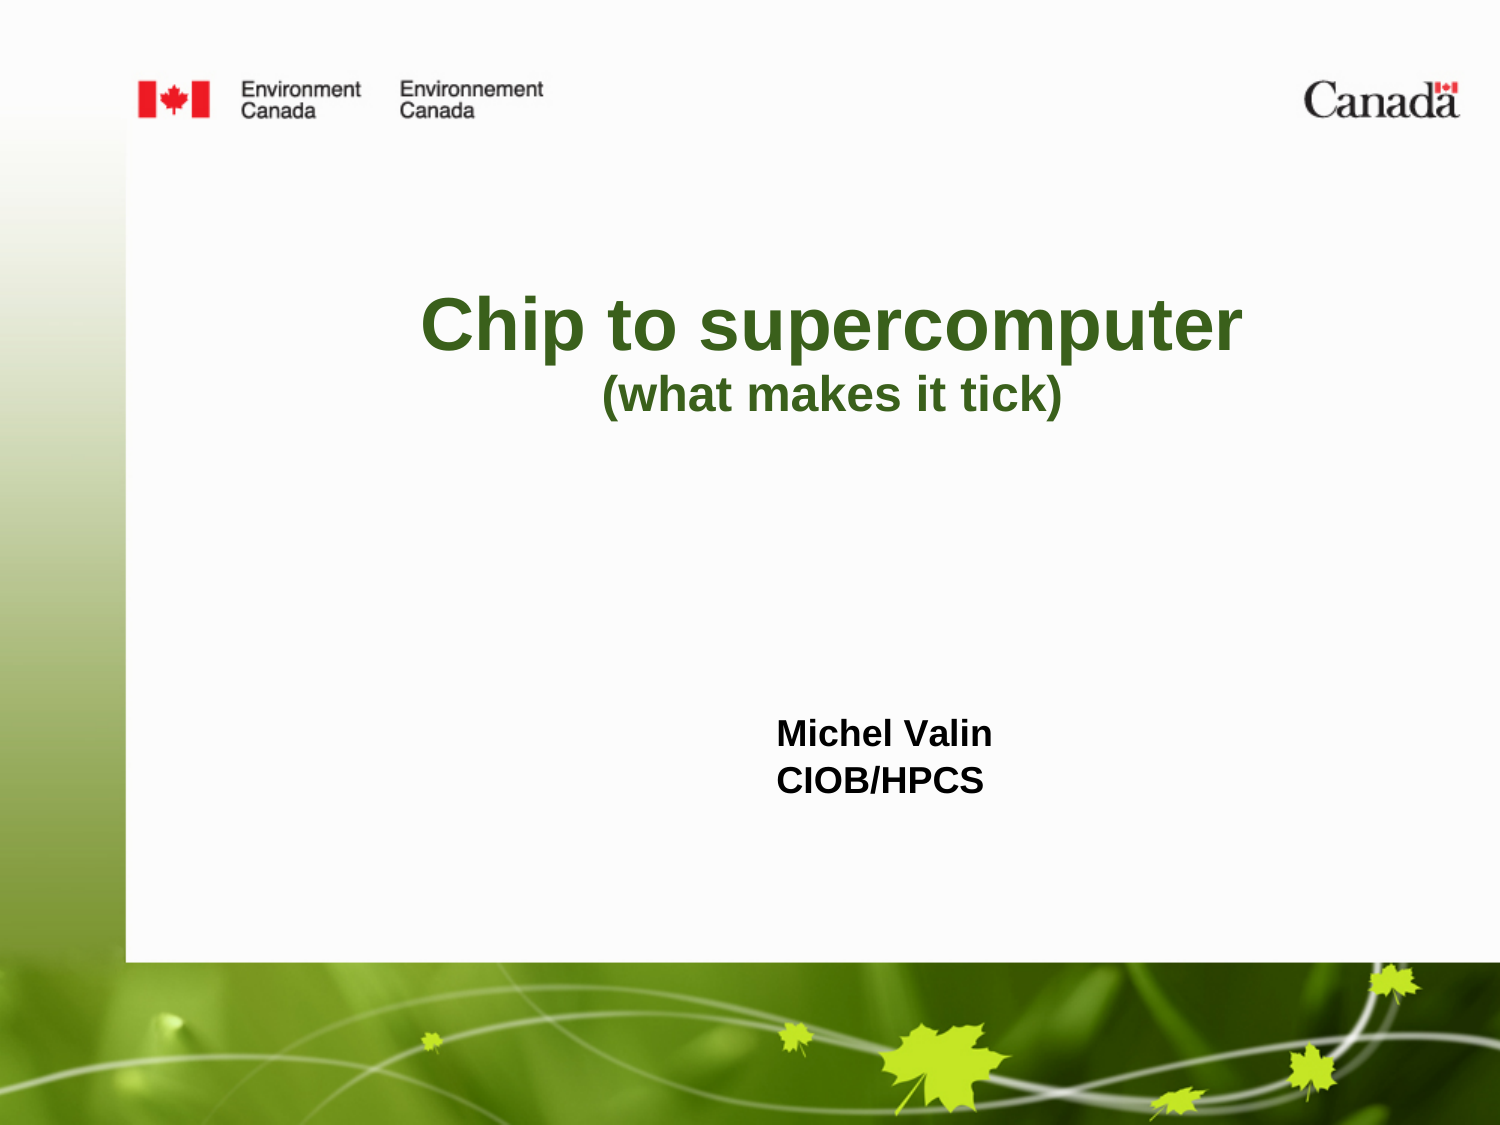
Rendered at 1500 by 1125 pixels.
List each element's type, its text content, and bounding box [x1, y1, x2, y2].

picture [0, 0, 1500, 1125]
title Chip to supercomputer (what makes it tick) [312, 231, 1353, 473]
subtitle Michel Valin CIOB/HPCS [761, 609, 1353, 882]
